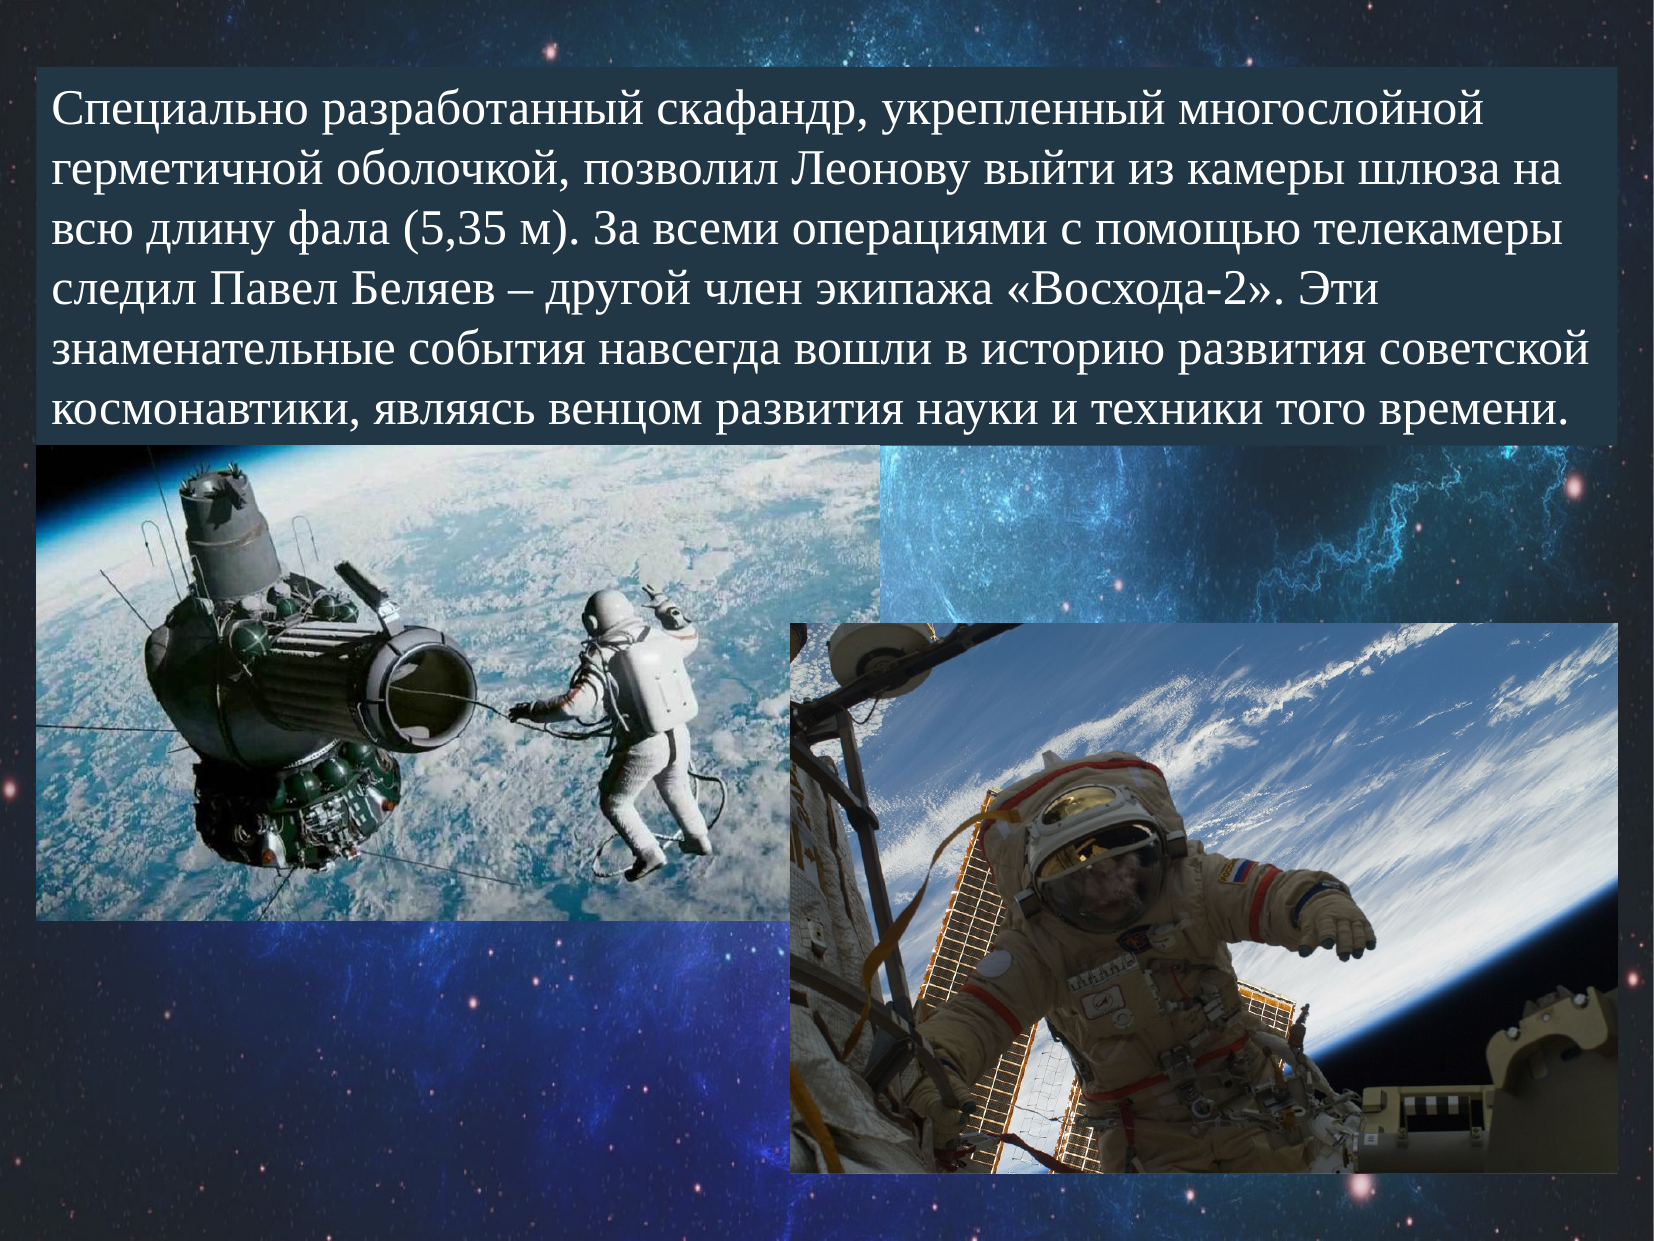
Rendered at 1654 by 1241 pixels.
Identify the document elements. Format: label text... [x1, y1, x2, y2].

picture [36, 445, 1618, 1174]
text_box Специально разработанный скафандр, укрепленный многослойной герметичной оболочкой, позволил Леонову выйти из камеры шлюза на всю длину фала (5,35 м). За всеми операциями с помощью телекамеры следил Павел Беляев – другой член экипажа «Восхода-2». Эти знаменательные события навсегда вошли в историю развития советской космонавтики, являясь венцом развития науки и техники того времени. [36, 66, 1618, 446]
